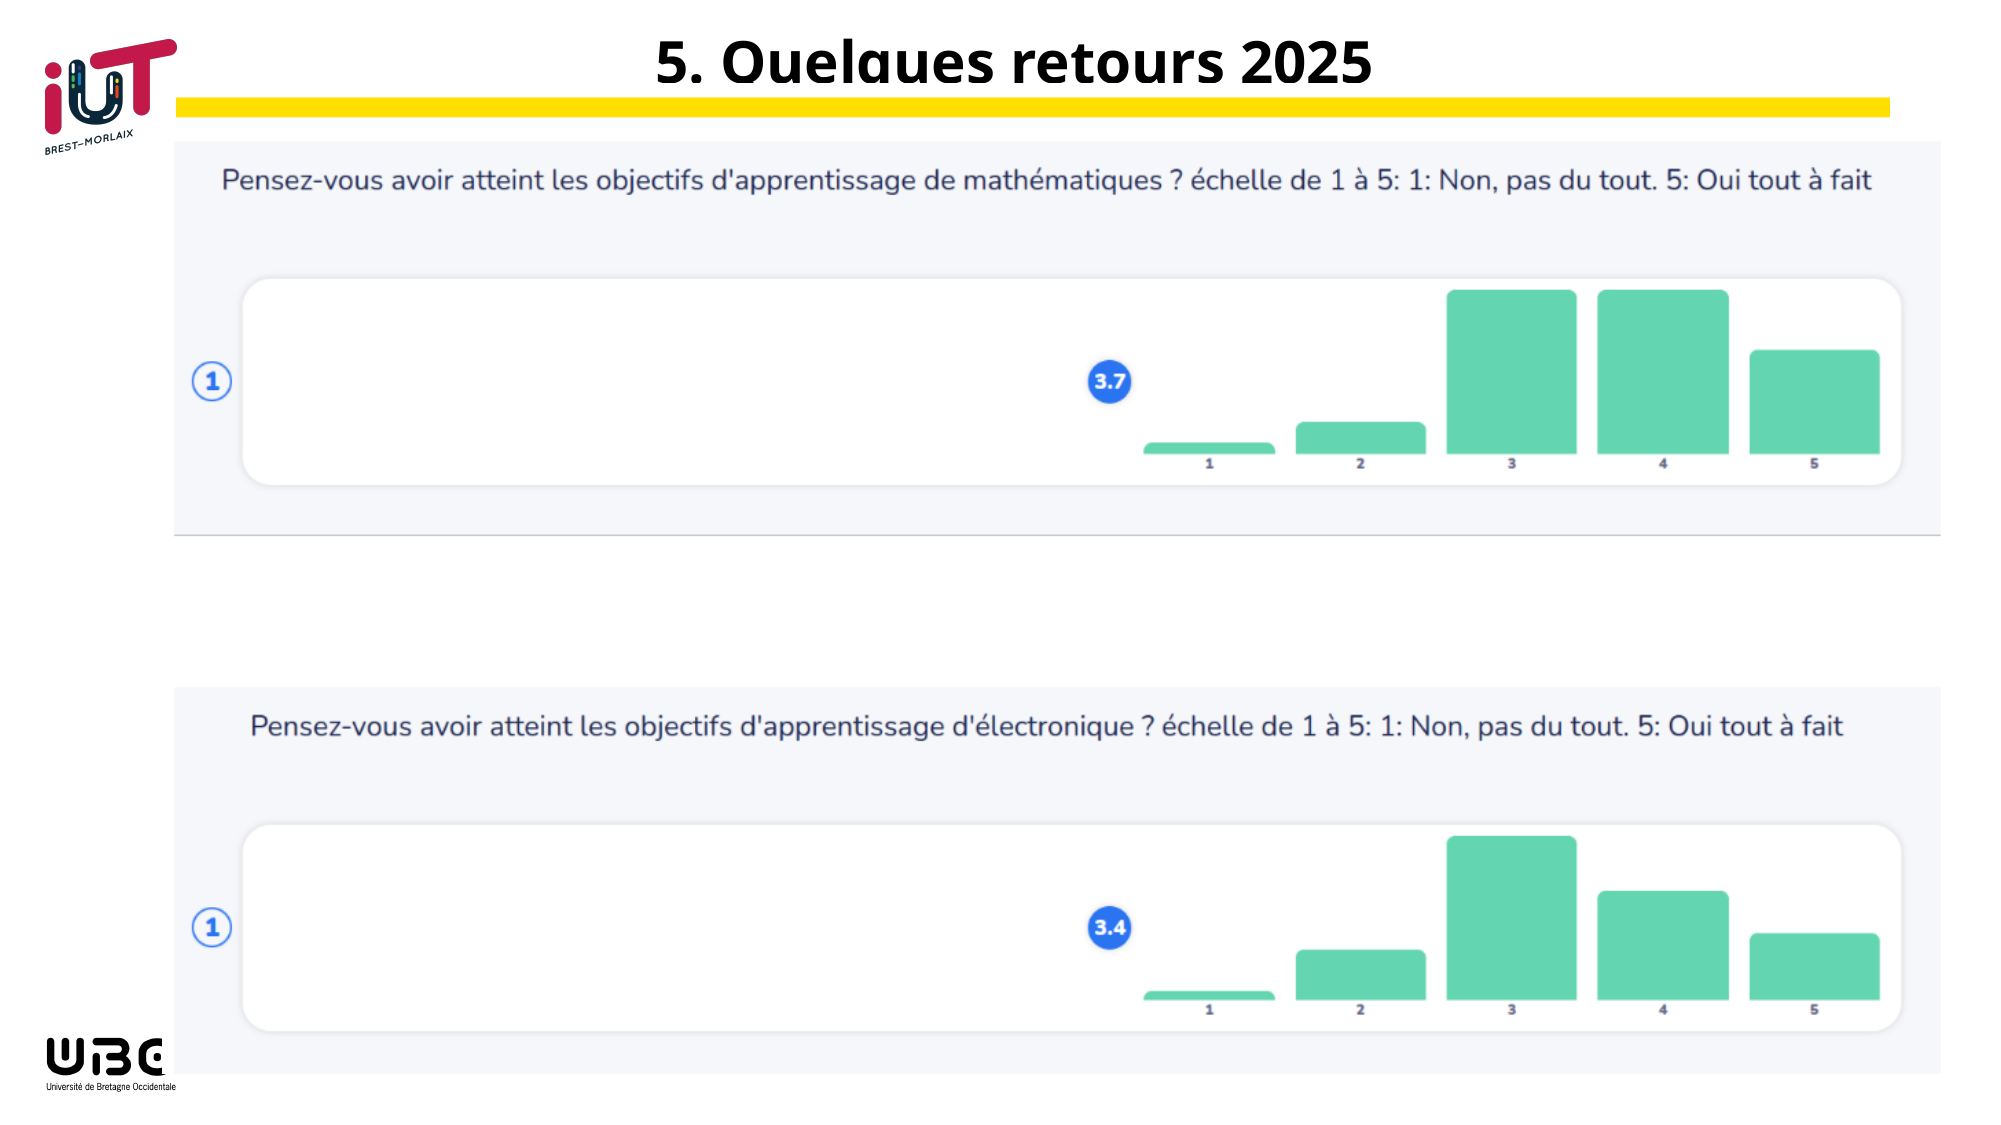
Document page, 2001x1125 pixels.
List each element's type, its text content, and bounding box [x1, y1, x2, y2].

picture [45, 39, 1945, 1093]
title 5. Quelques retours 2025 [151, 0, 1877, 83]
